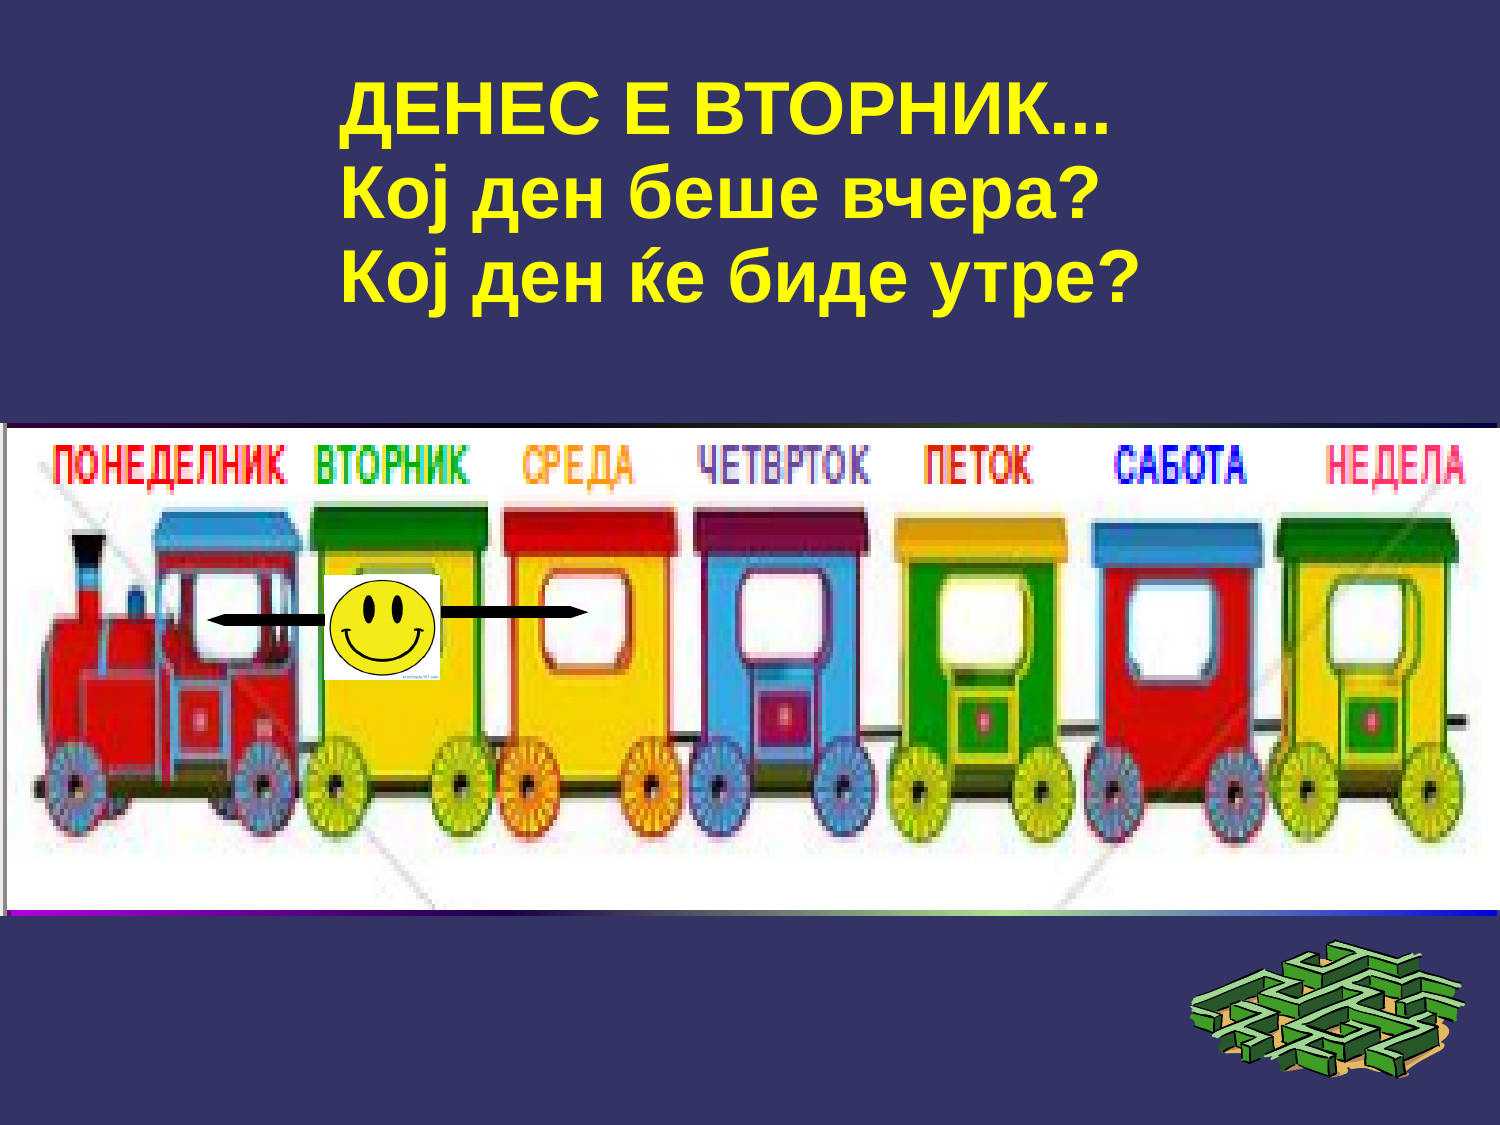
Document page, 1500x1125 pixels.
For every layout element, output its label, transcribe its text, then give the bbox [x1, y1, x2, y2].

picture [0, 423, 1500, 916]
text_box ДЕНЕС Е ВТОРНИК... Кој ден беше вчера? Кој ден ќе биде утре? [324, 59, 1359, 365]
